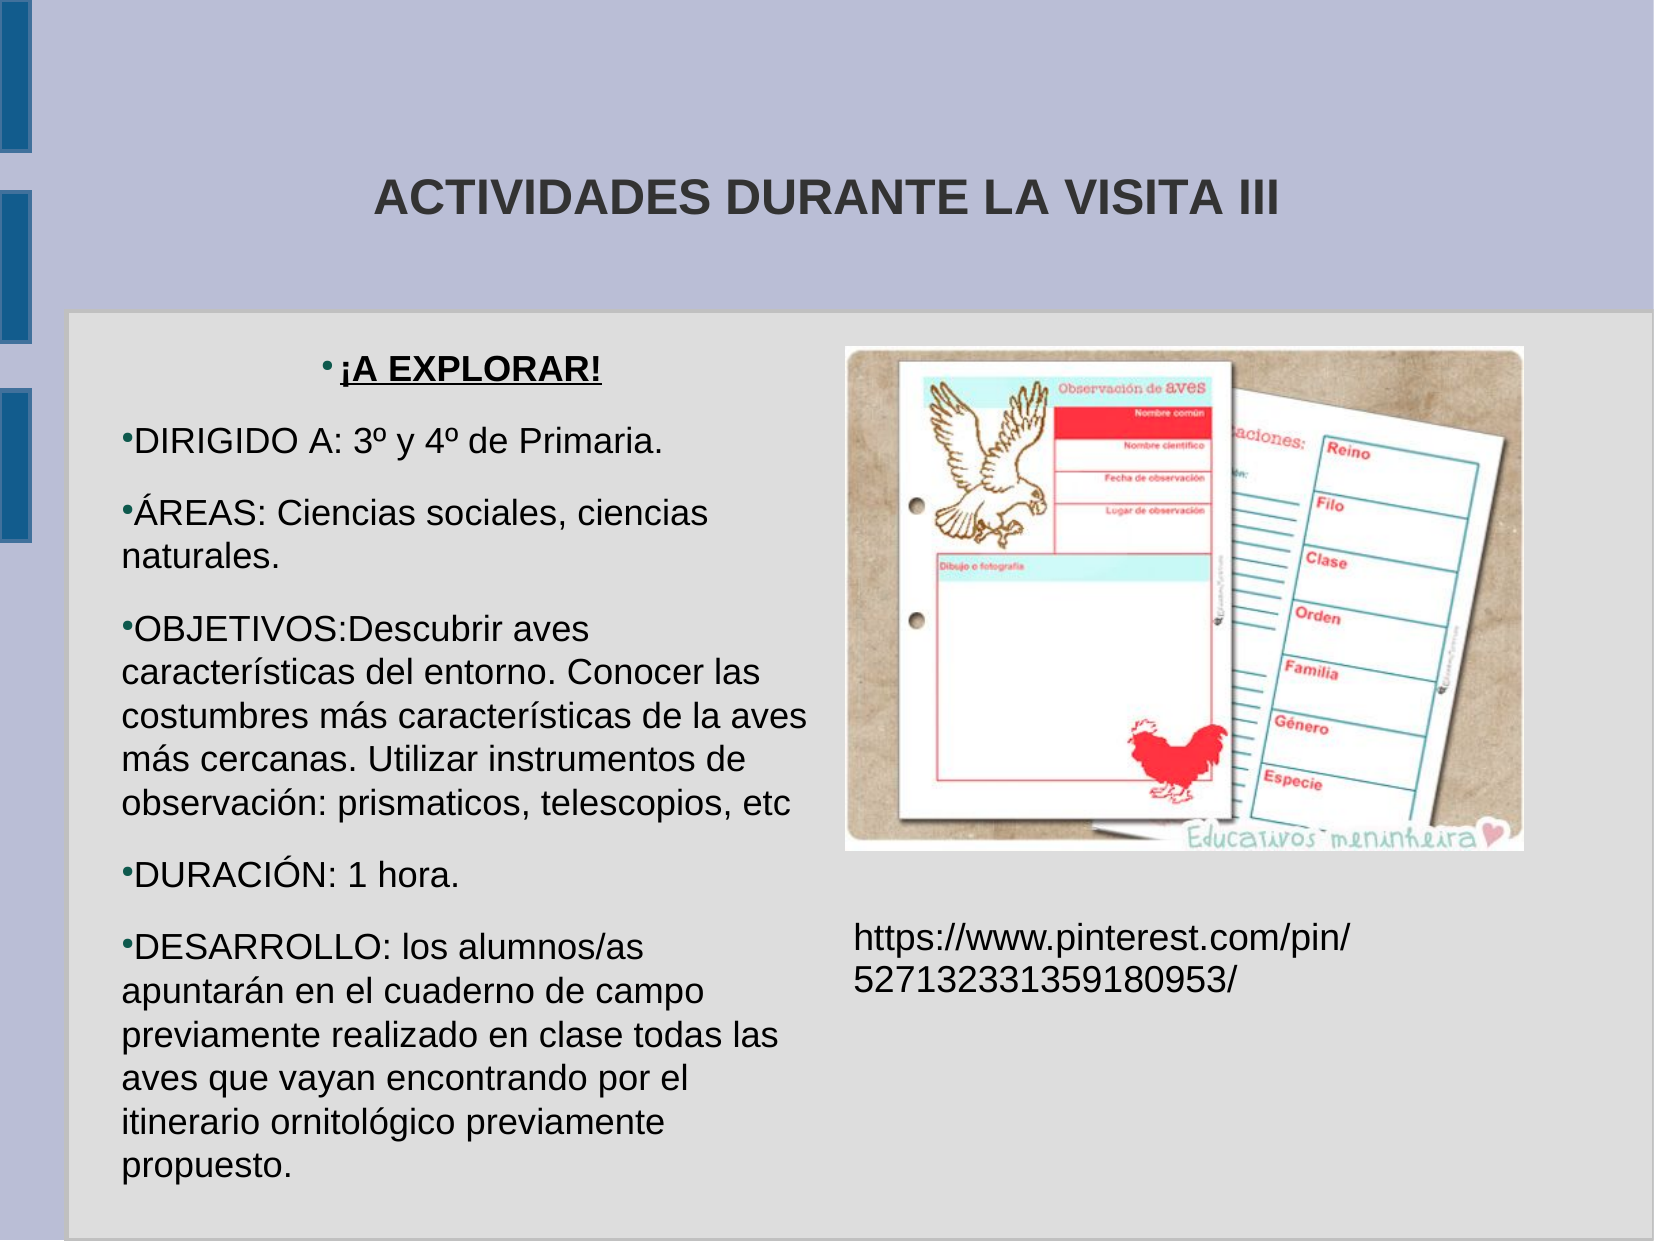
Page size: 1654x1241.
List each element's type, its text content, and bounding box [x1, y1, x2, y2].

picture [845, 346, 1524, 851]
title ACTIVIDADES DURANTE LA VISITA III [121, 91, 1534, 299]
list ¡A EXPLORAR! DIRIGIDO A: 3º y 4º de Primaria. ÁREAS: Ciencias sociales, ciencias naturales. OBJETIVOS:Descubrir aves características del entorno. Conocer las costumbres más características de la aves más cercanas. Utilizar instrumentos de observación: prismaticos, telescopios, etc DURACIÓN: 1 hora. DESARROLLO: los alumnos/as apuntarán en el cuaderno de campo previamente realizado en clase todas las aves que vayan encontrando por el itinerario ornitológico previamente propuesto. [121, 344, 811, 1207]
text_box https://www.pinterest.com/pin/527132331359180953/ [838, 909, 1548, 1009]
